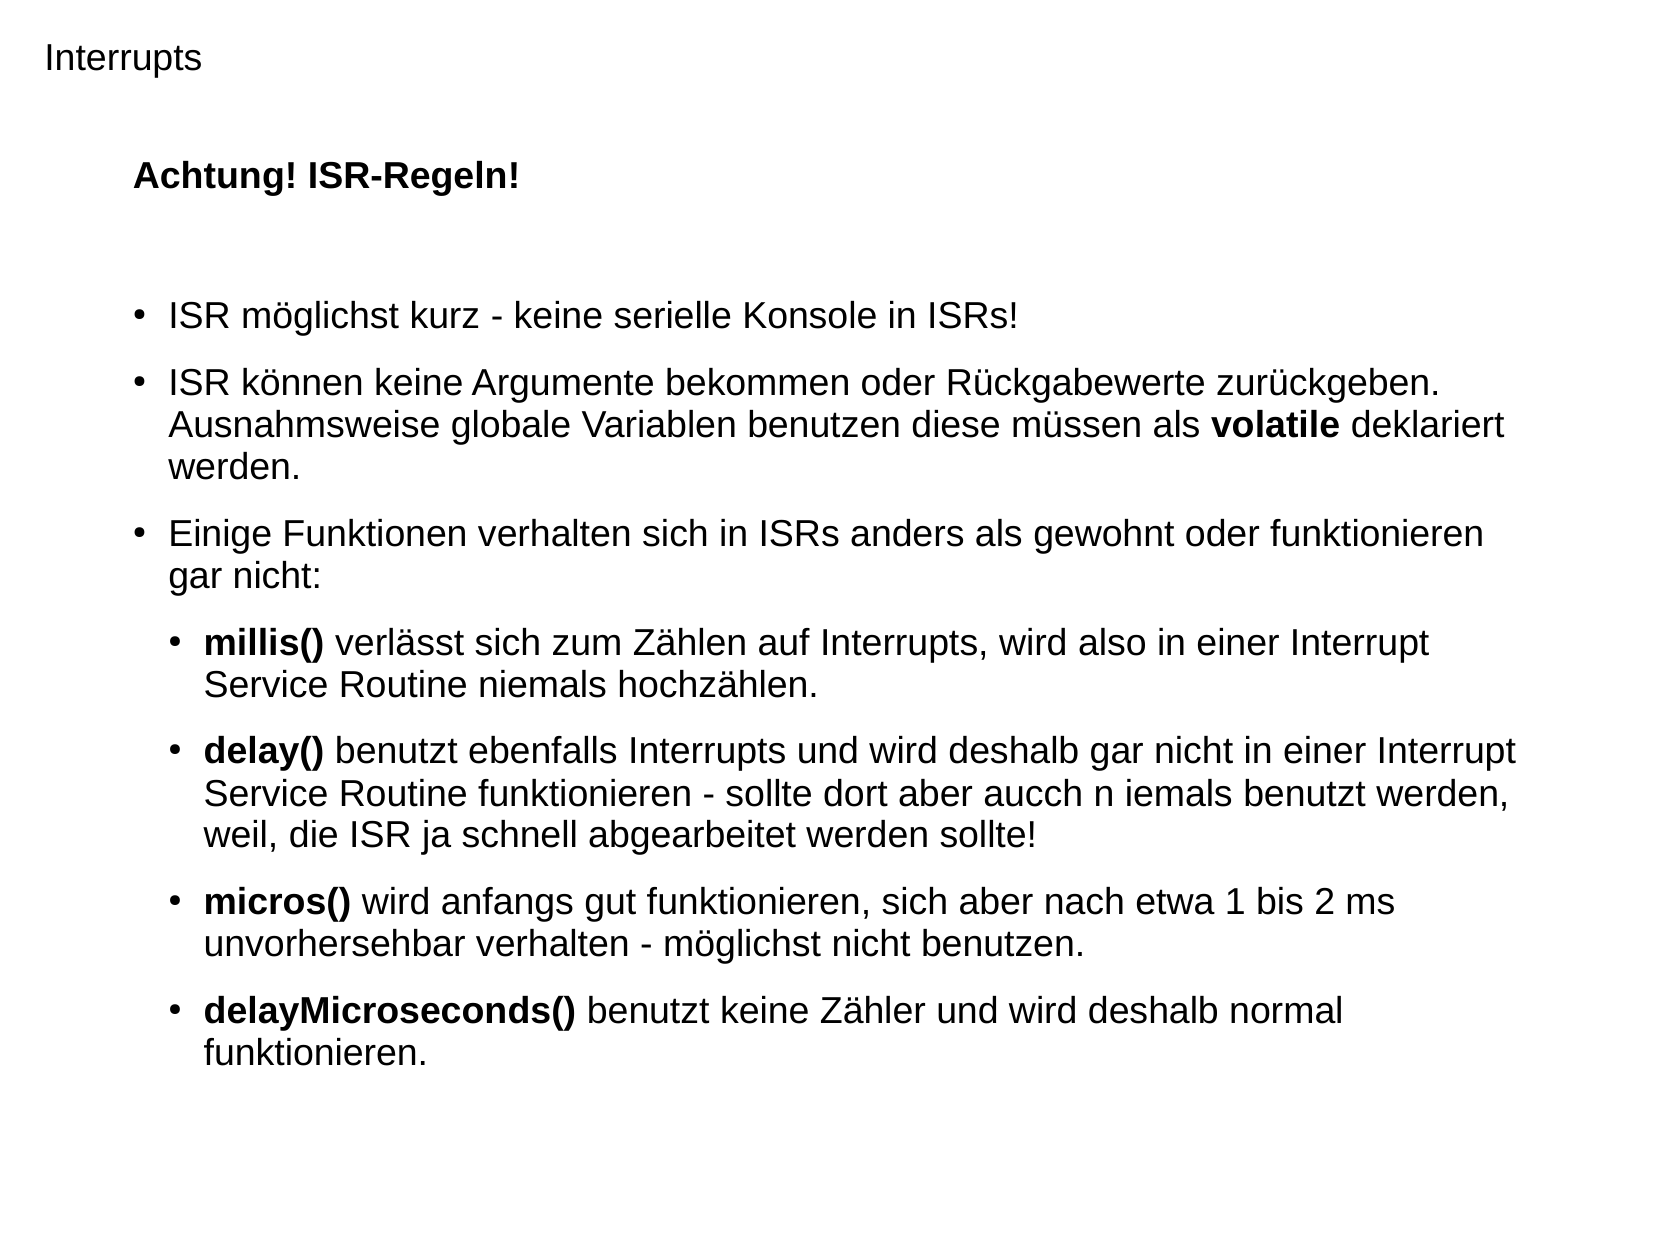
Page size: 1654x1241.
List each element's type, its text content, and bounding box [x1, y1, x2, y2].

text_box Interrupts [29, 29, 709, 87]
text_box ISR möglichst kurz - keine serielle Konsole in ISRs! ISR können keine Argumente bekommen oder Rückgabewerte zurückgeben. Ausnahmsweise globale Variablen benutzen diese müssen als volatile deklariert werden. Einige Funktionen verhalten sich in ISRs anders als gewohnt oder funktionieren gar nicht: millis() verlässt sich zum Zählen auf Interrupts, wird also in einer Interrupt Service Routine niemals hochzählen. delay() benutzt ebenfalls Interrupts und wird deshalb gar nicht in einer Interrupt Service Routine funktionieren - sollte dort aber aucch n iemals benutzt werden, weil, die ISR ja schnell abgearbeitet werden sollte! micros() wird anfangs gut funktionieren, sich aber nach etwa 1 bis 2 ms unvorhersehbar verhalten - möglichst nicht benutzen. delayMicroseconds() benutzt keine Zähler und wird deshalb normal funktionieren. [118, 239, 1536, 1081]
text_box Achtung! ISR-Regeln! [118, 147, 1536, 239]
